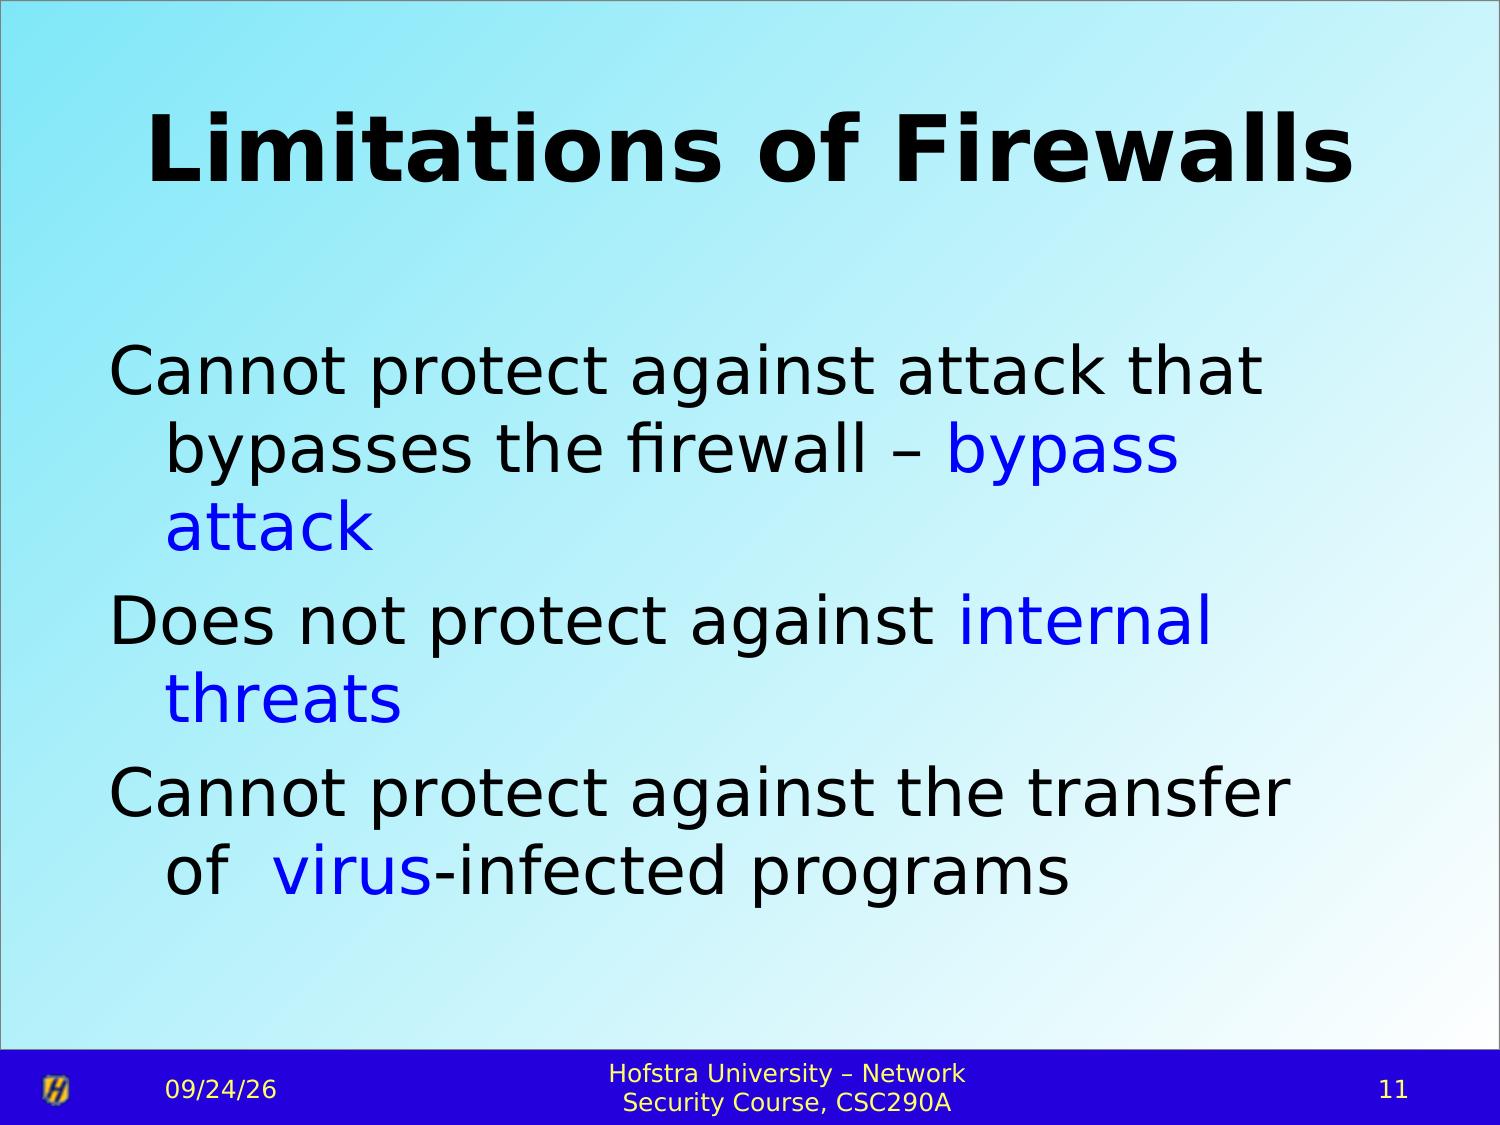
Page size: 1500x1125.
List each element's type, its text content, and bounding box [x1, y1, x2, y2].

picture [37, 1072, 76, 1110]
list Cannot protect against attack that bypasses the firewall – bypass attack Does not protect against internal threats Cannot protect against the transfer of virus-infected programs [93, 325, 1369, 1001]
title Limitations of Firewalls [112, 84, 1391, 212]
